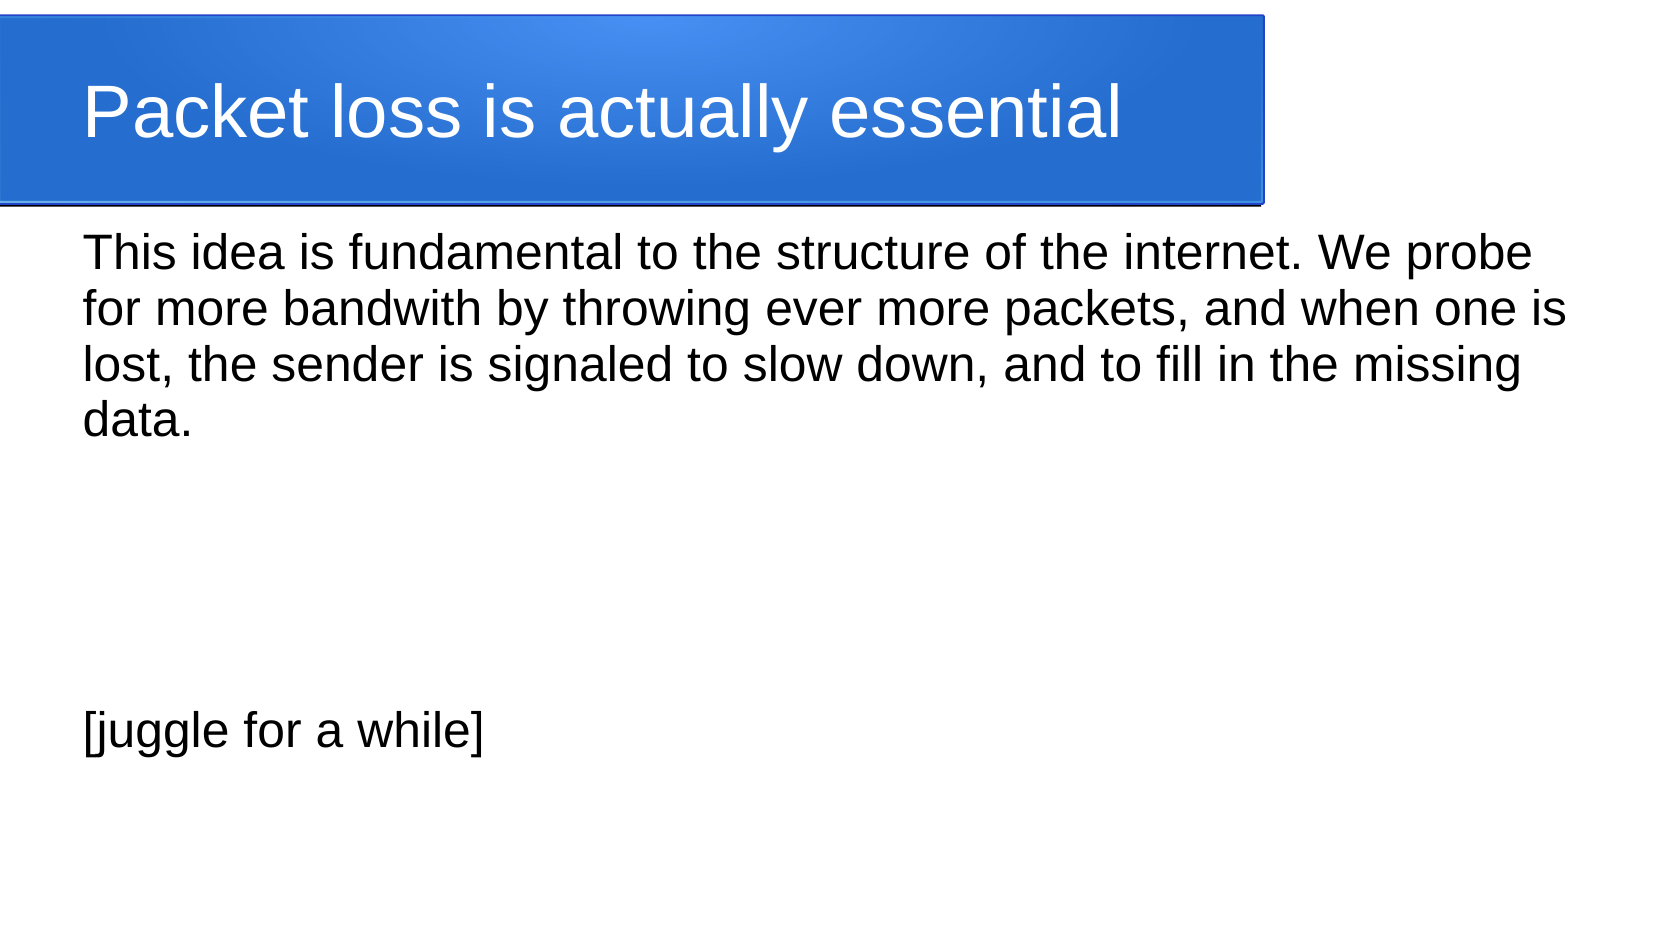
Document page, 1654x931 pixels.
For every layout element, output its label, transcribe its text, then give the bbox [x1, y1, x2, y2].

title Packet loss is actually essential [82, 35, 1235, 189]
list This idea is fundamental to the structure of the internet. We probe for more bandwith by throwing ever more packets, and when one is lost, the sender is signaled to slow down, and to fill in the missing data. [juggle for a while] [82, 224, 1571, 764]
